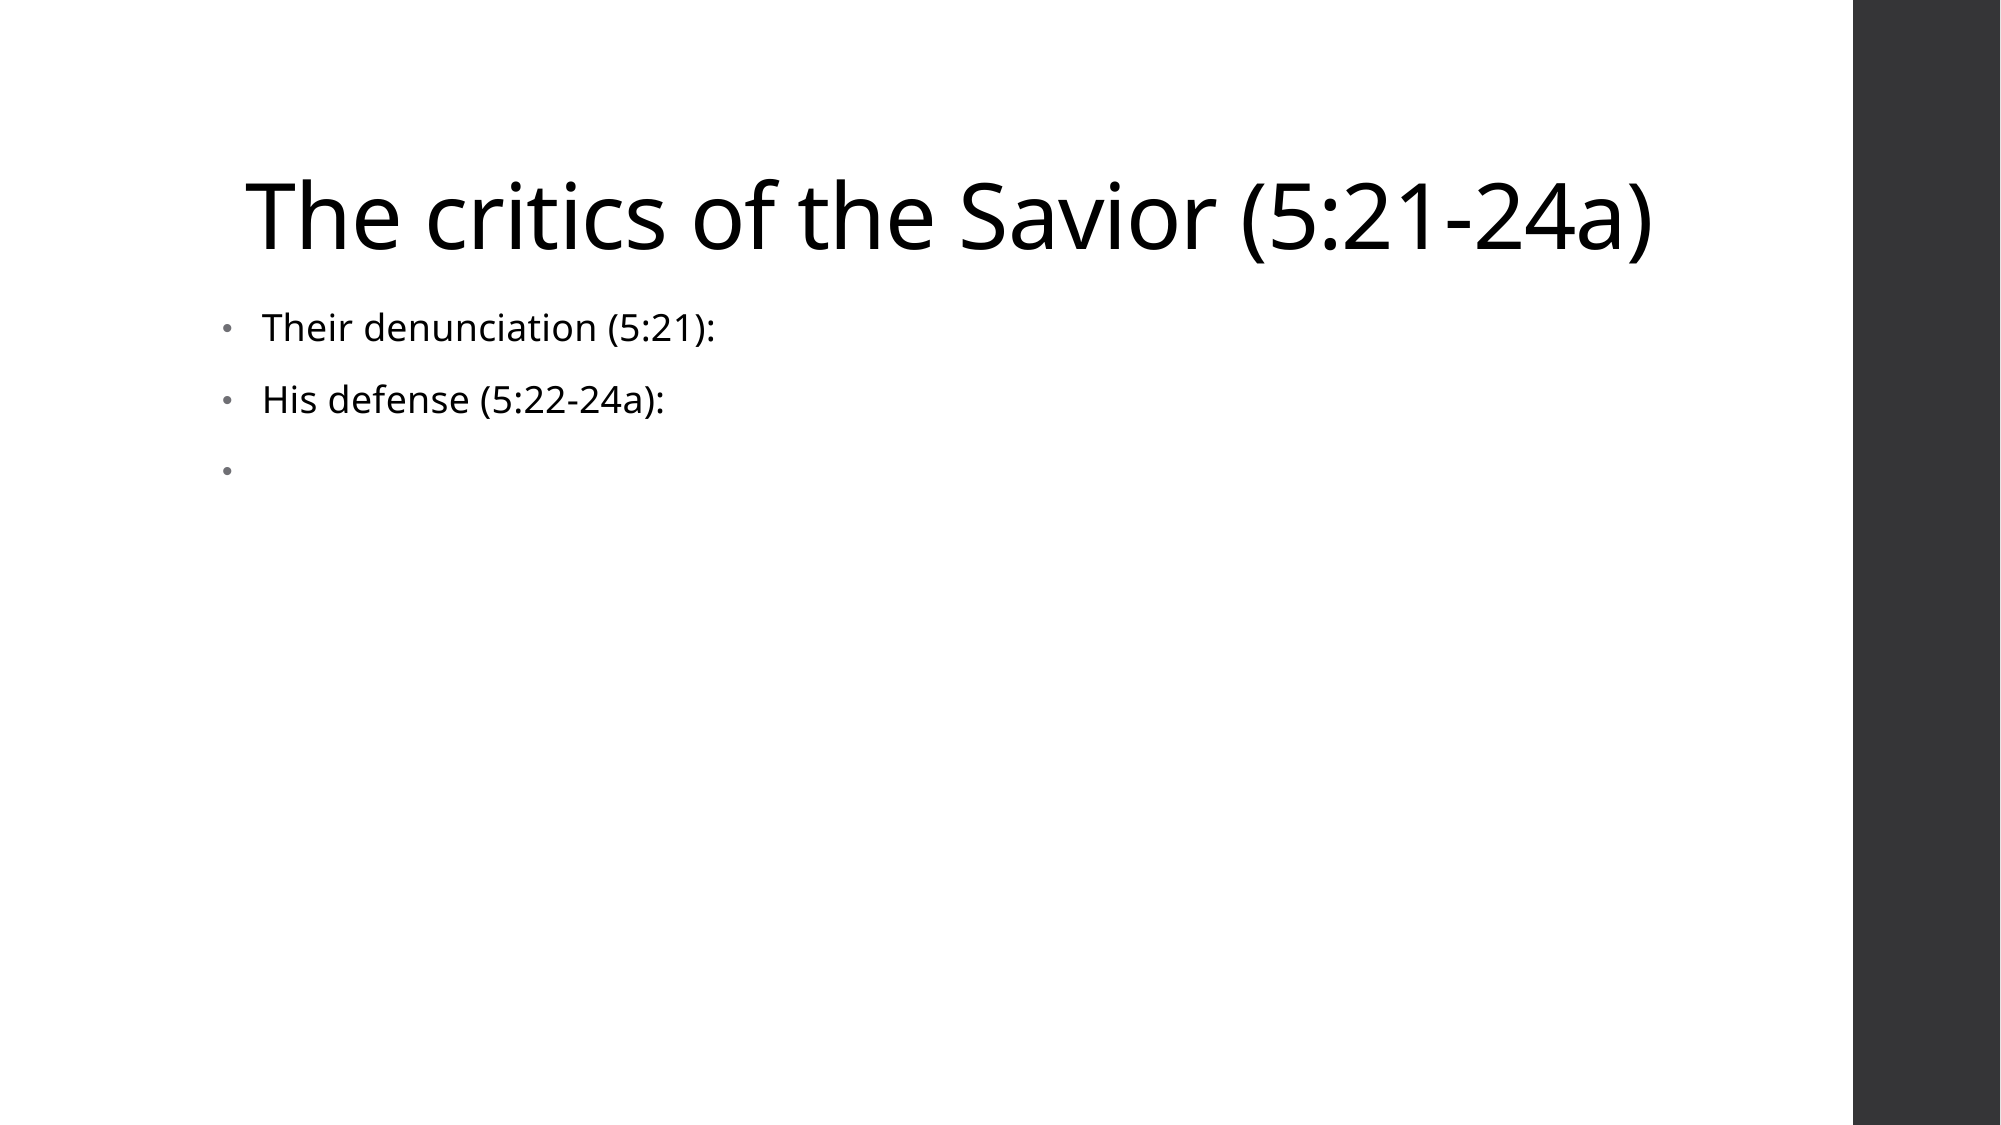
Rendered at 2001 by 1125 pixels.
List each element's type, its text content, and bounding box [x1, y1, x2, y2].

title The critics of the Savior (5:21-24a) [206, 60, 1797, 278]
list Their denunciation (5:21): His defense (5:22-24a): [206, 299, 1617, 1014]
